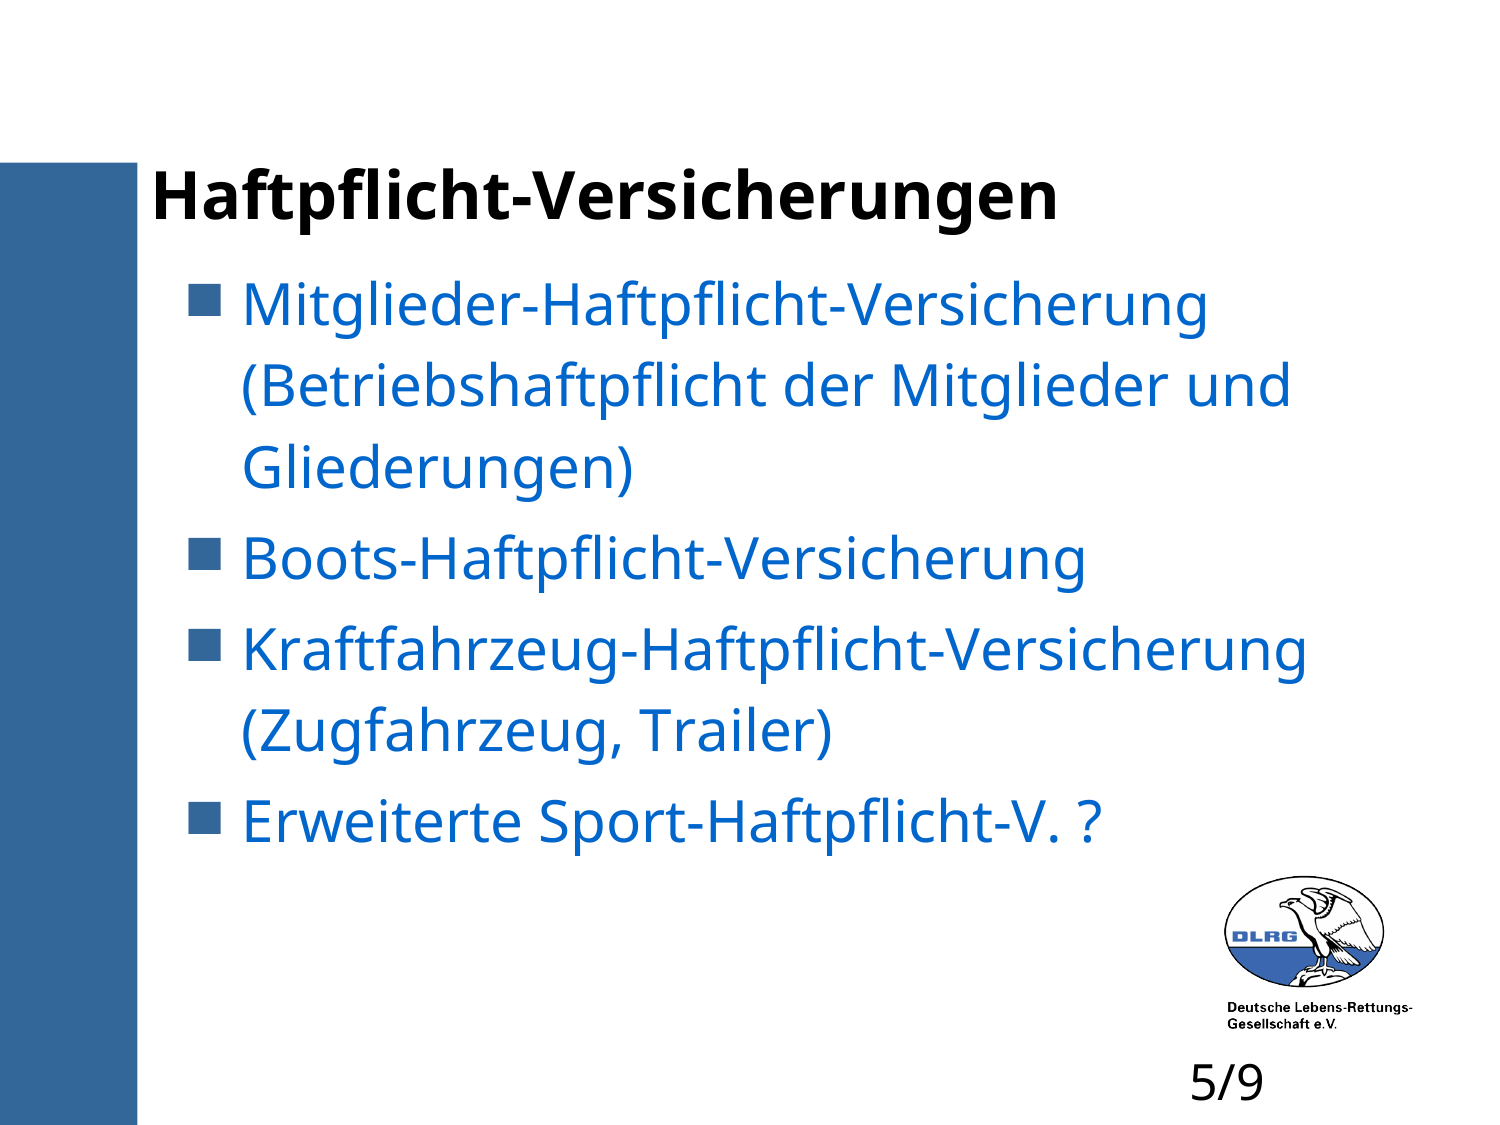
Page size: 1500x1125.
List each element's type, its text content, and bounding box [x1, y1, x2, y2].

list Mitglieder-Haftpflicht-Versicherung (Betriebshaftpflicht der Mitglieder und Gliederungen) Boots-Haftpflicht-Versicherung Kraftfahrzeug-Haftpflicht-Versicherung (Zugfahrzeug, Trailer) Erweiterte Sport-Haftpflicht-V. ? [188, 260, 1427, 844]
title Haftpflicht-Versicherungen [150, 101, 1423, 286]
text_box <Nummer>/9 [1174, 1055, 1500, 1125]
picture [1224, 874, 1413, 1030]
